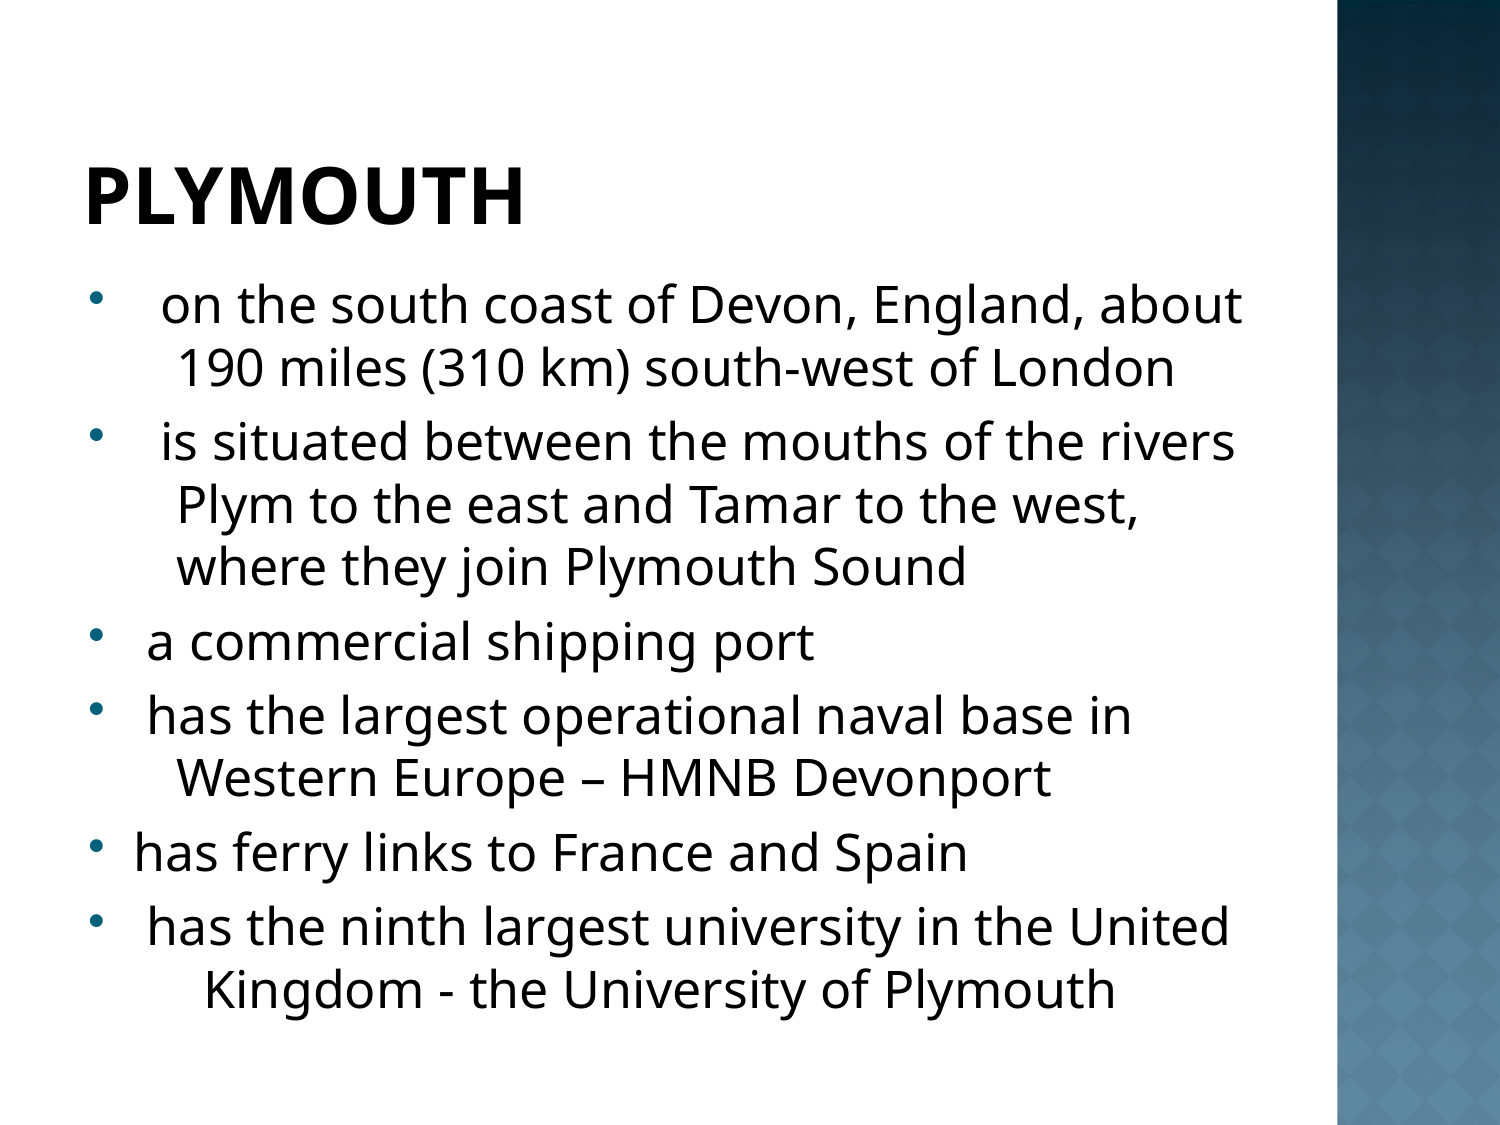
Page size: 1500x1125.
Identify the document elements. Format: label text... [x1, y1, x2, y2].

title PLYMOUTH [75, 52, 1263, 240]
list on the south coast of Devon, England, about 190 miles (310 km) south-west of London is situated between the mouths of the rivers Plym to the east and Tamar to the west, where they join Plymouth Sound a commercial shipping port has the largest operational naval base in Western Europe – HMNB Devonport has ferry links to France and Spain has the ninth largest university in the United Kingdom - the University of Plymouth [75, 264, 1263, 1060]
